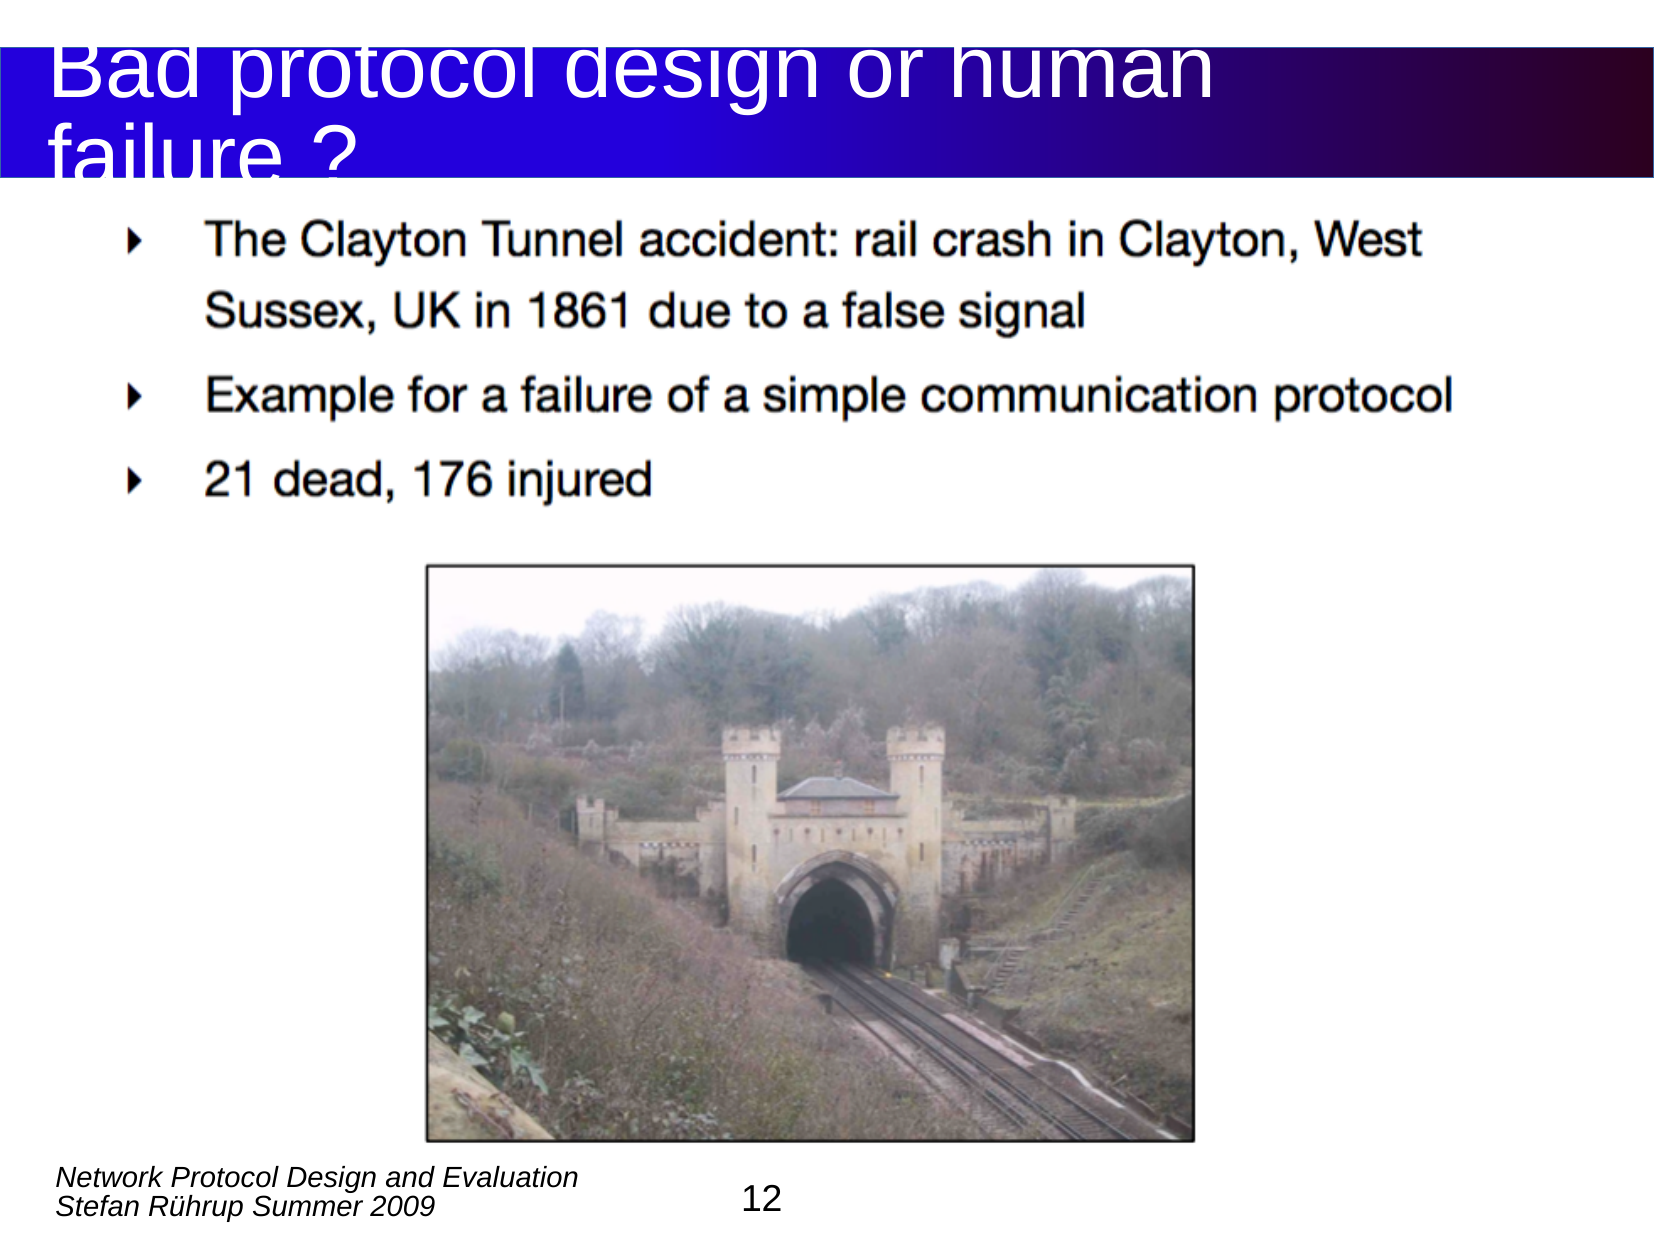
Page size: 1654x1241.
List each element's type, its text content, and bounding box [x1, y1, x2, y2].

text_box Network Protocol Design and Evaluation Stefan Rührup Summer 2009 [55, 1163, 580, 1223]
title Bad protocol design or human failure ? [47, 0, 1477, 234]
picture [81, 182, 1536, 1170]
